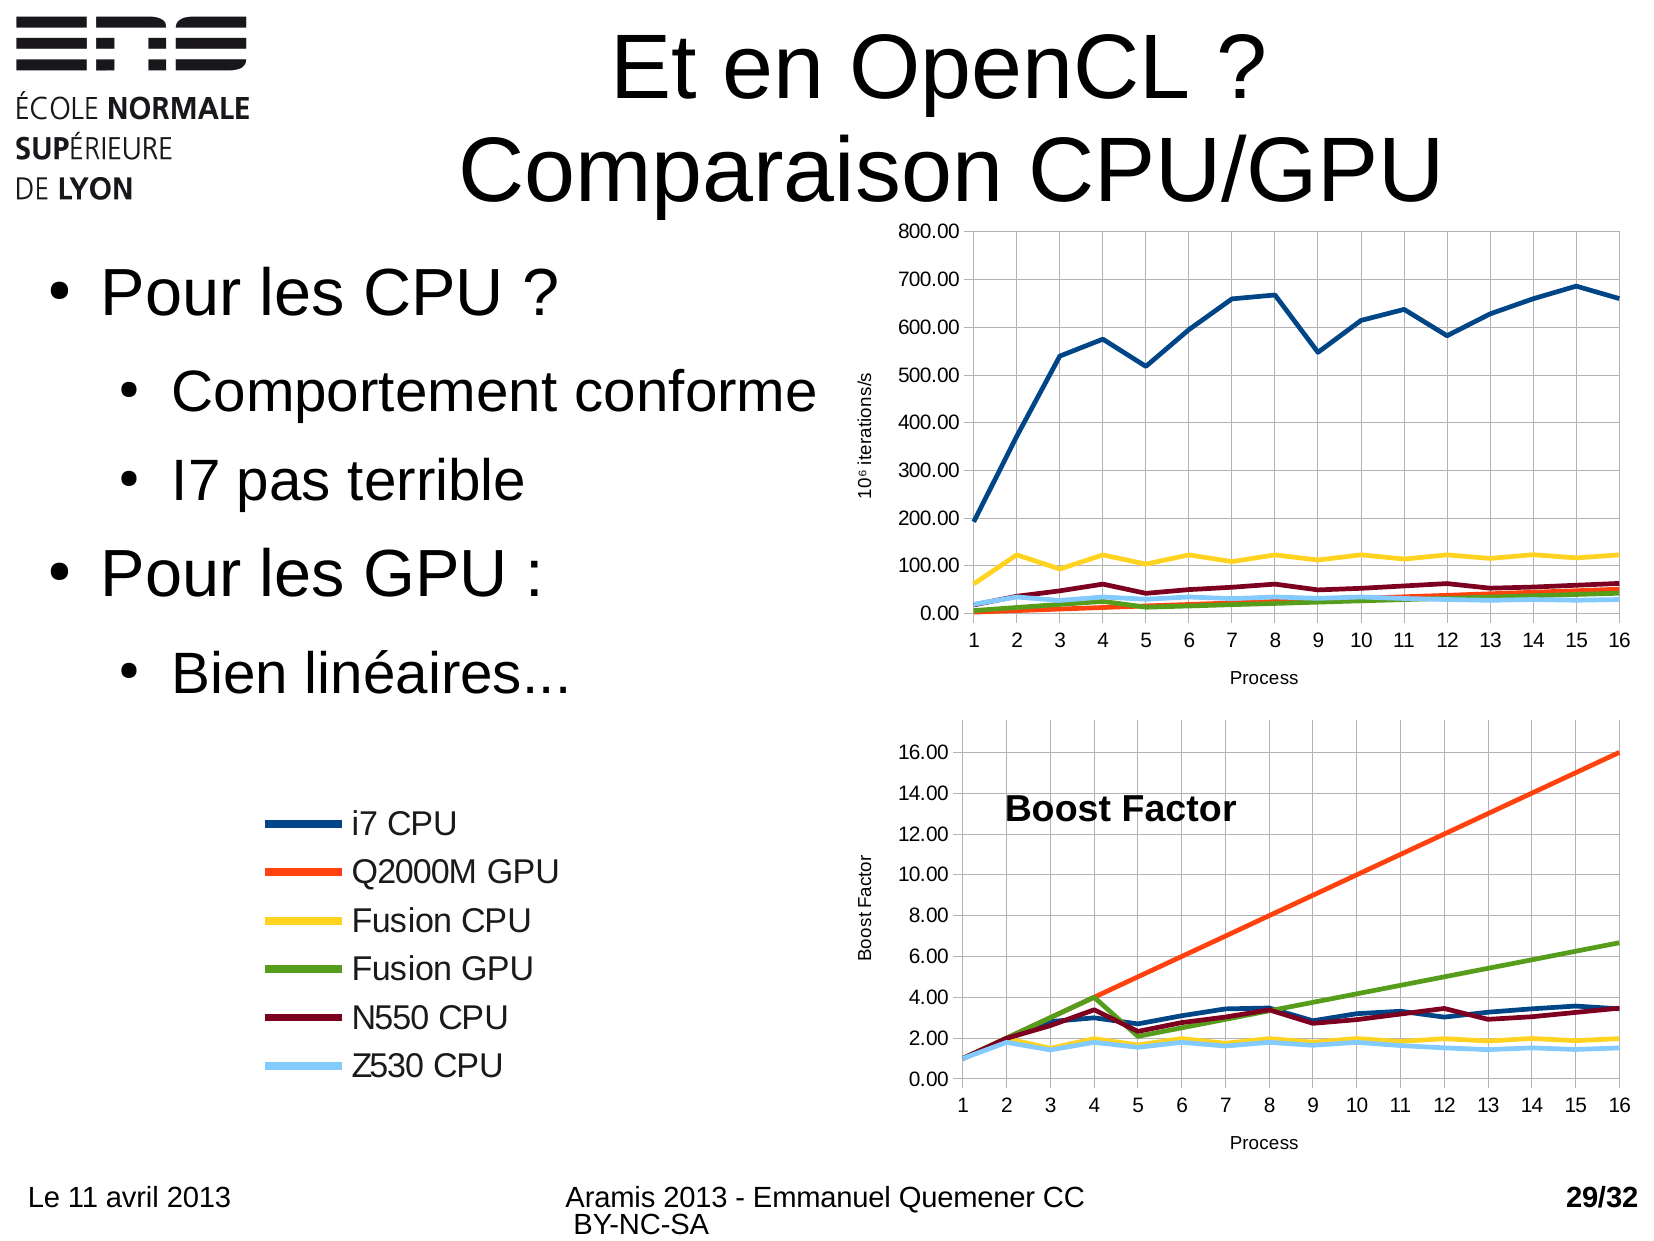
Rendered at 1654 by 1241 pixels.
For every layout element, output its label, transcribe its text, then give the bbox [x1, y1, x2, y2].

picture [253, 795, 571, 1096]
list Pour les CPU ? Comportement conforme I7 pas terrible Pour les GPU : Bien linéaires... [30, 255, 821, 781]
title Et en OpenCL ? Comparaison CPU/GPU [250, 0, 1654, 237]
chart [821, 210, 1647, 1186]
picture [0, 0, 250, 237]
text_box Boost Factor [990, 780, 1251, 837]
